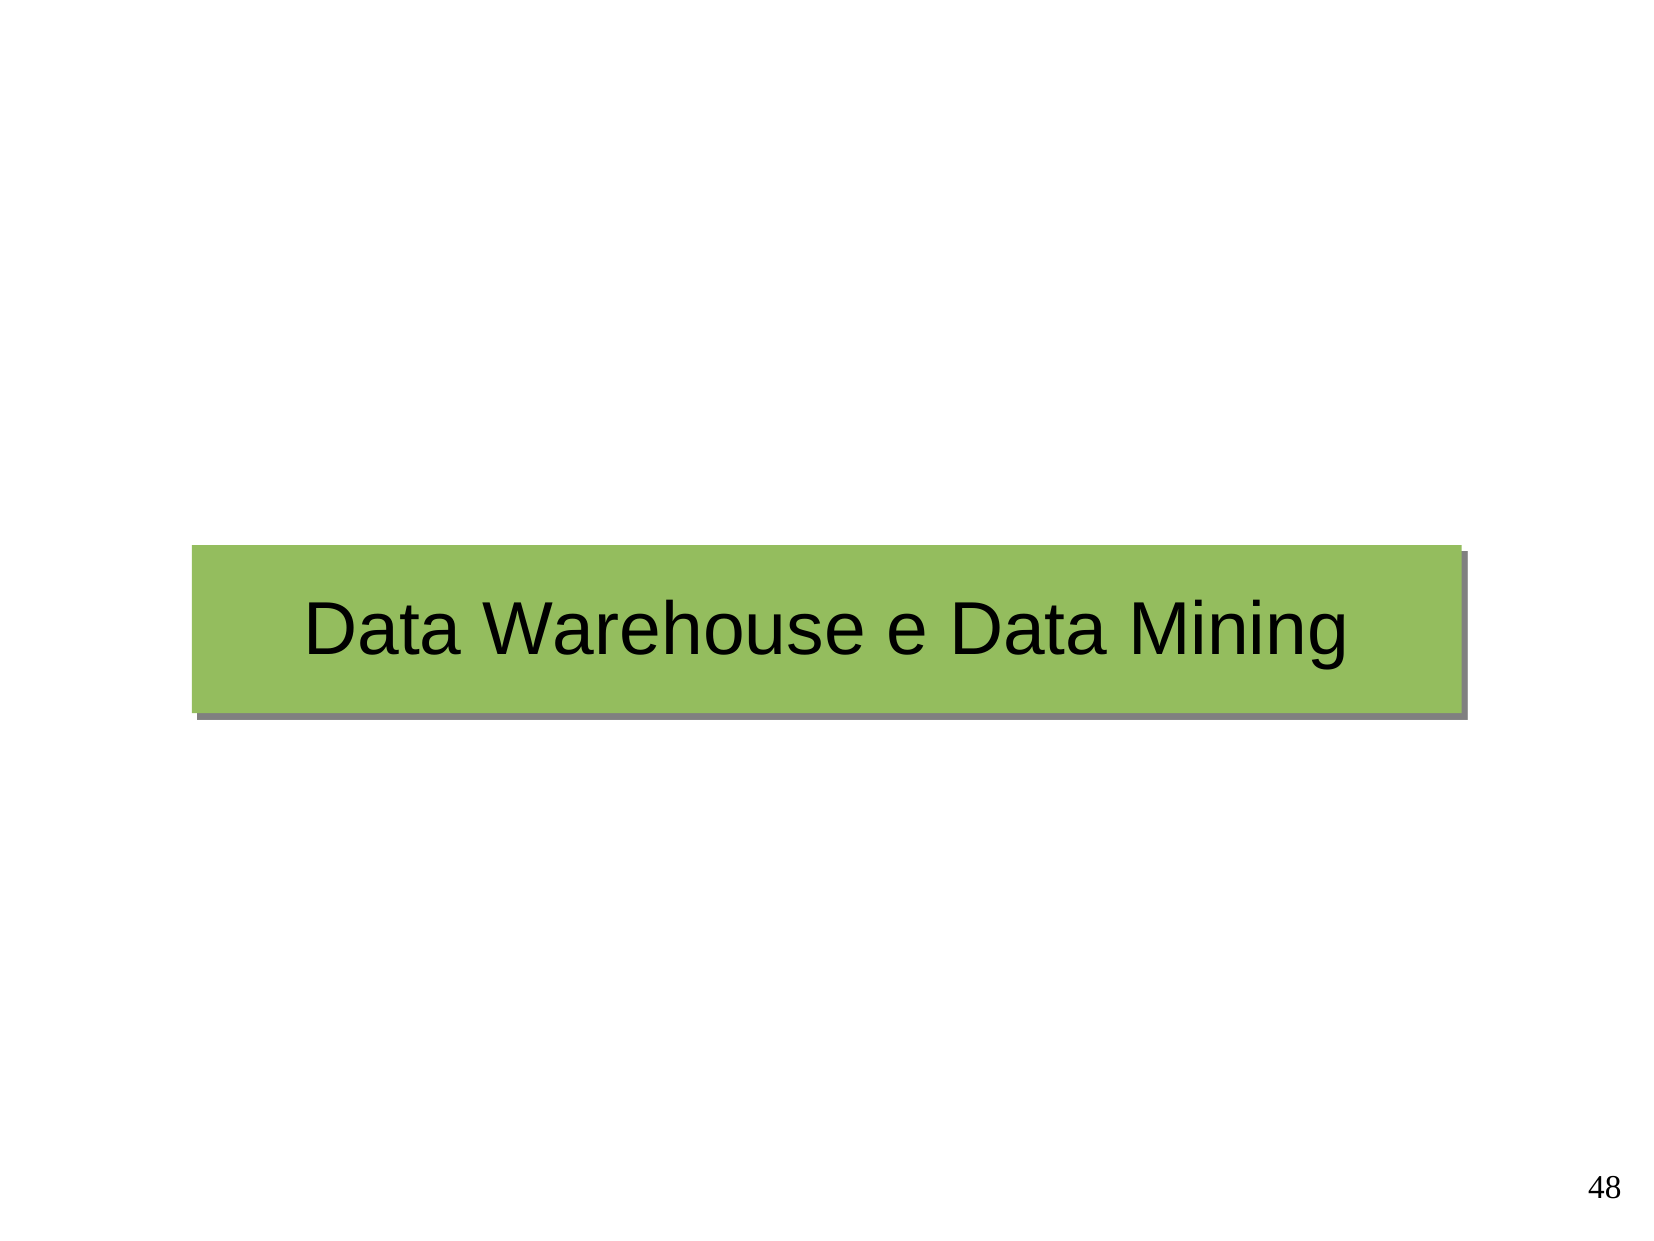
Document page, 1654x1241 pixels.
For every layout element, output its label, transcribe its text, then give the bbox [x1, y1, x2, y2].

text_box Data Warehouse e Data Mining [191, 545, 1462, 714]
